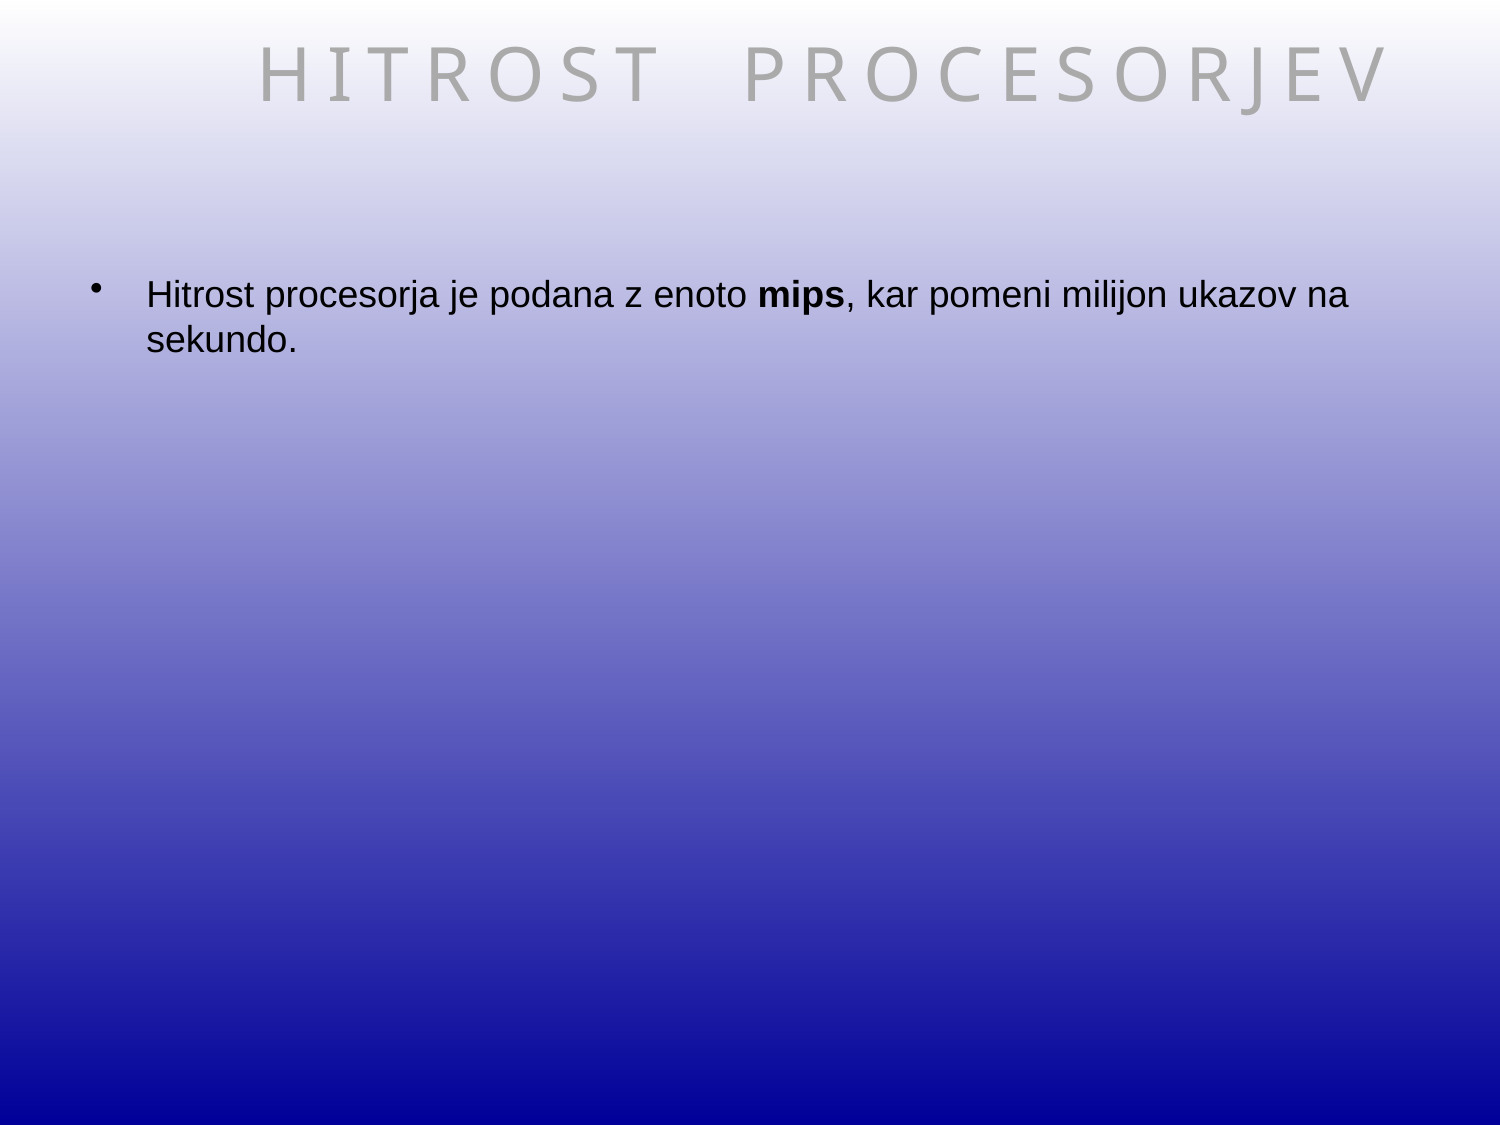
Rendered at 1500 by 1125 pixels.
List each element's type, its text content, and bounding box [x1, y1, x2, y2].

text_box HITROST PROCESORJEV [242, 19, 1353, 197]
list Hitrost procesorja je podana z enoto mips, kar pomeni milijon ukazov na sekundo. [75, 262, 1425, 1005]
